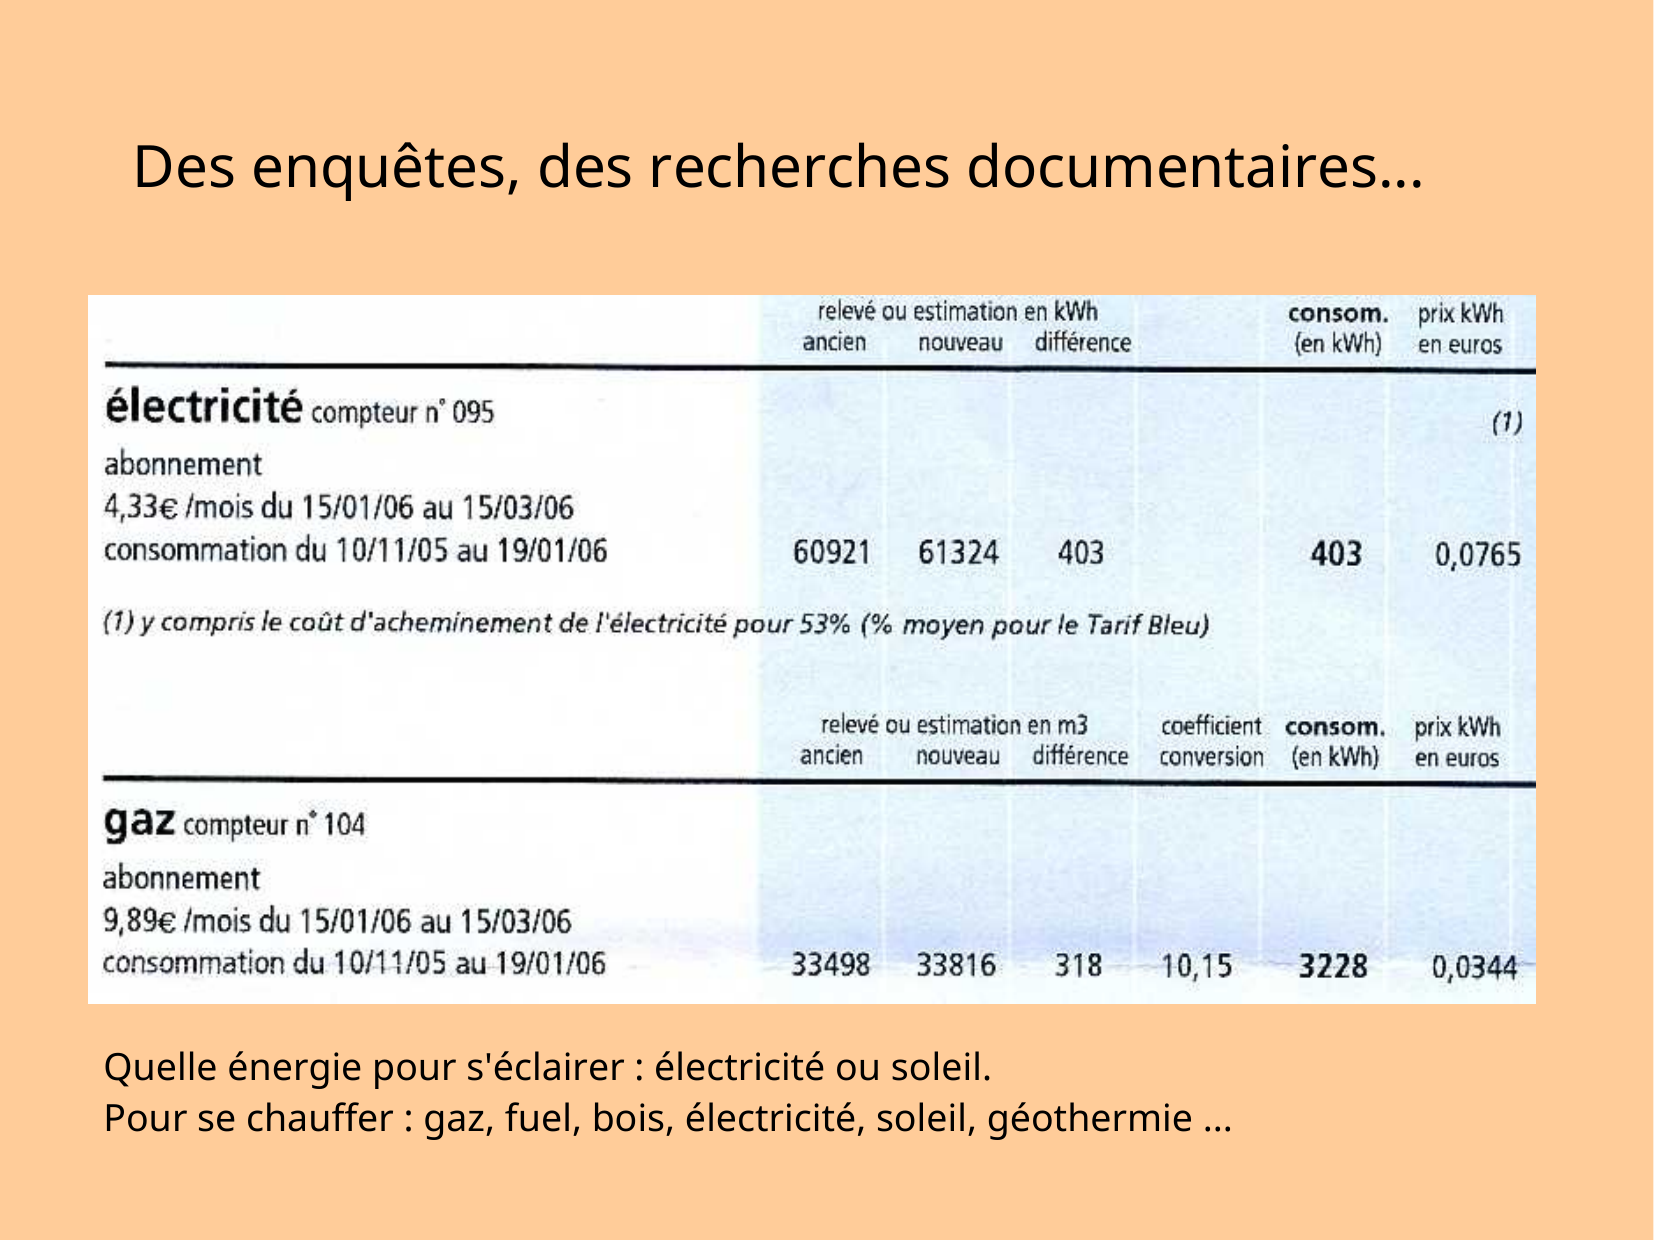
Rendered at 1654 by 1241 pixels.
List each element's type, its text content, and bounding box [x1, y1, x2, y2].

text_box Des enquêtes, des recherches documentaires... [118, 118, 1536, 269]
text_box Quelle énergie pour s'éclairer : électricité ou soleil. Pour se chauffer : gaz, fuel, bois, électricité, soleil, géothermie ... [88, 1033, 1536, 1136]
picture [88, 295, 1536, 1004]
